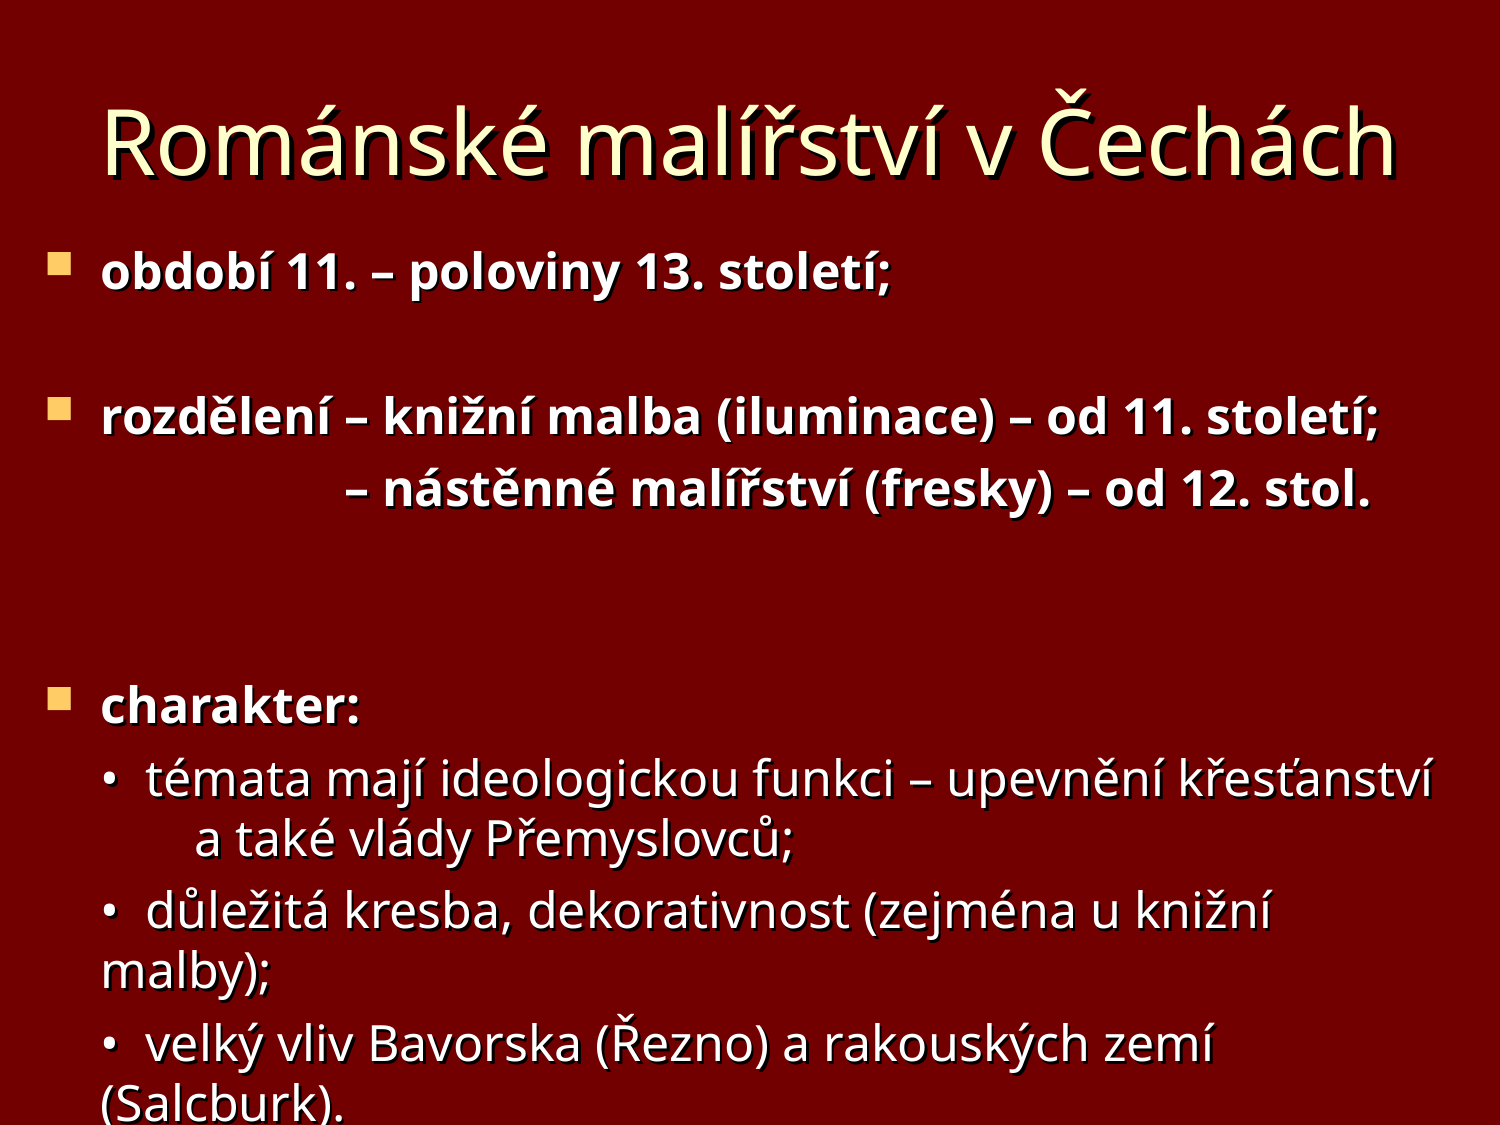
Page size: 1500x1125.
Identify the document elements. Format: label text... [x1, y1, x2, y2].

list období 11. – poloviny 13. století; rozdělení – knižní malba (iluminace) – od 11. století; – nástěnné malířství (fresky) – od 12. stol. charakter: • témata mají ideologickou funkci – upevnění křesťanství a také vlády Přemyslovců; • důležitá kresba, dekorativnost (zejména u knižní malby); • velký vliv Bavorska (Řezno) a rakouských zemí (Salcburk). [29, 231, 1471, 1071]
title Románské malířství v Čechách [75, 45, 1426, 231]
